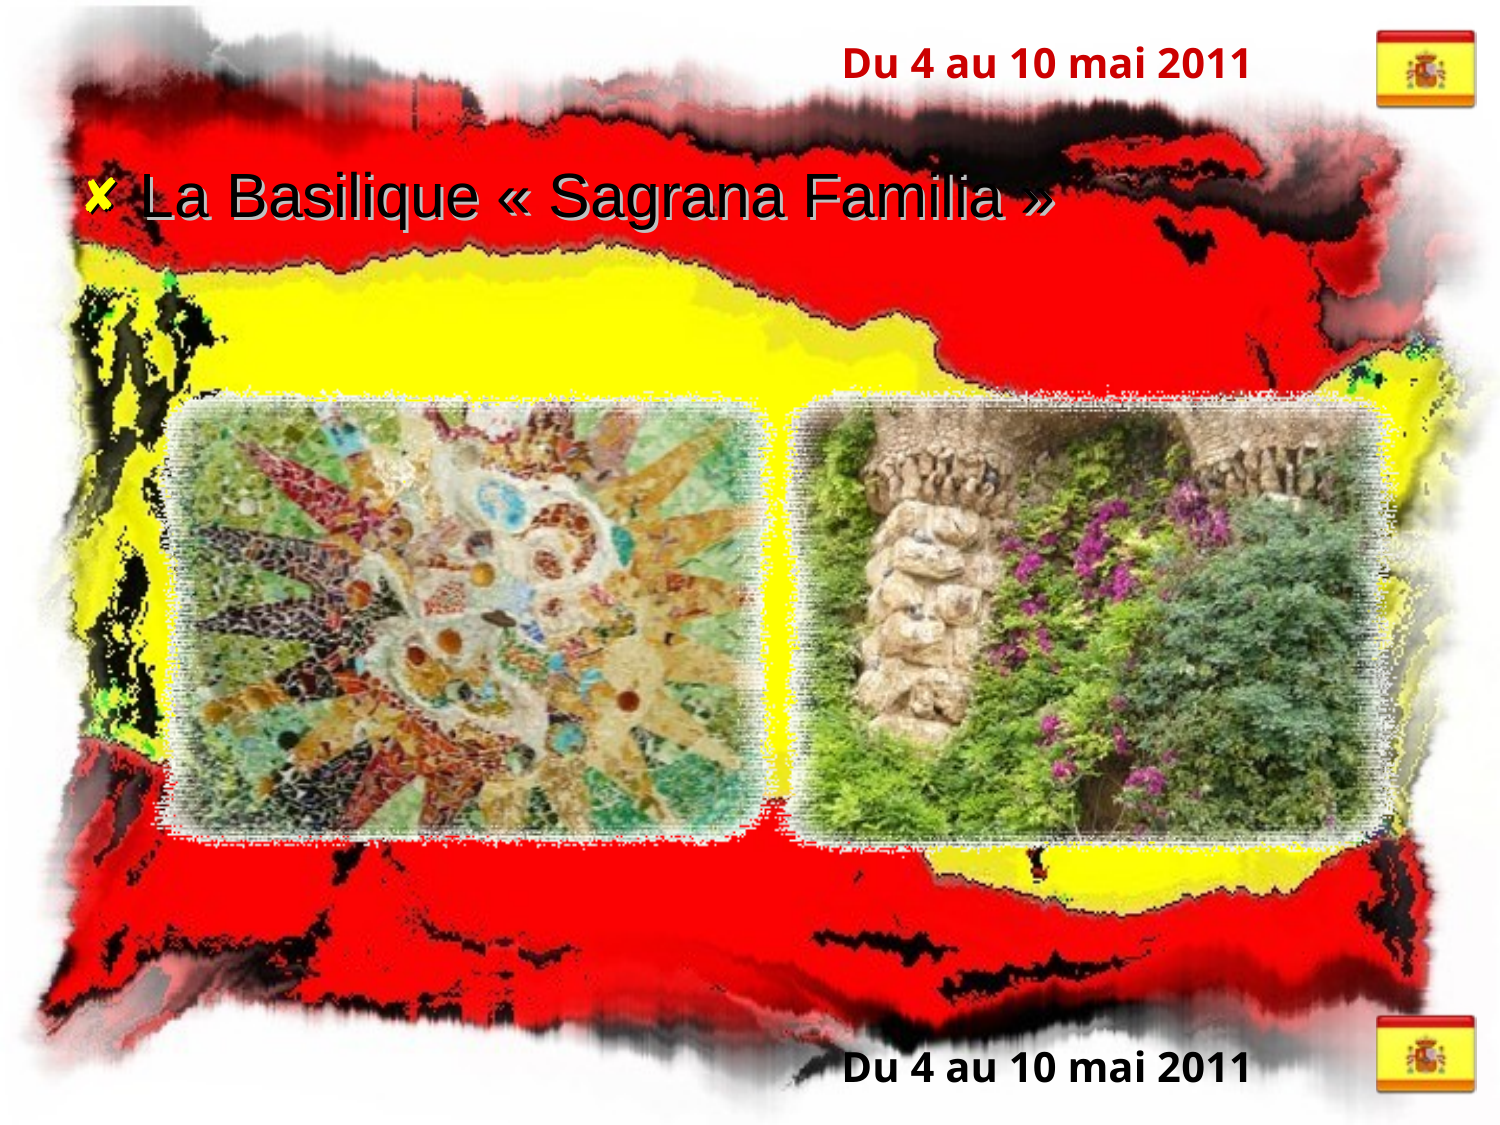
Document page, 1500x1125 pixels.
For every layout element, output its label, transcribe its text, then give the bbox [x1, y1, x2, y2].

picture [0, 0, 1500, 1125]
text_box  La Basilique « Sagrana Familia » [64, 147, 1500, 239]
